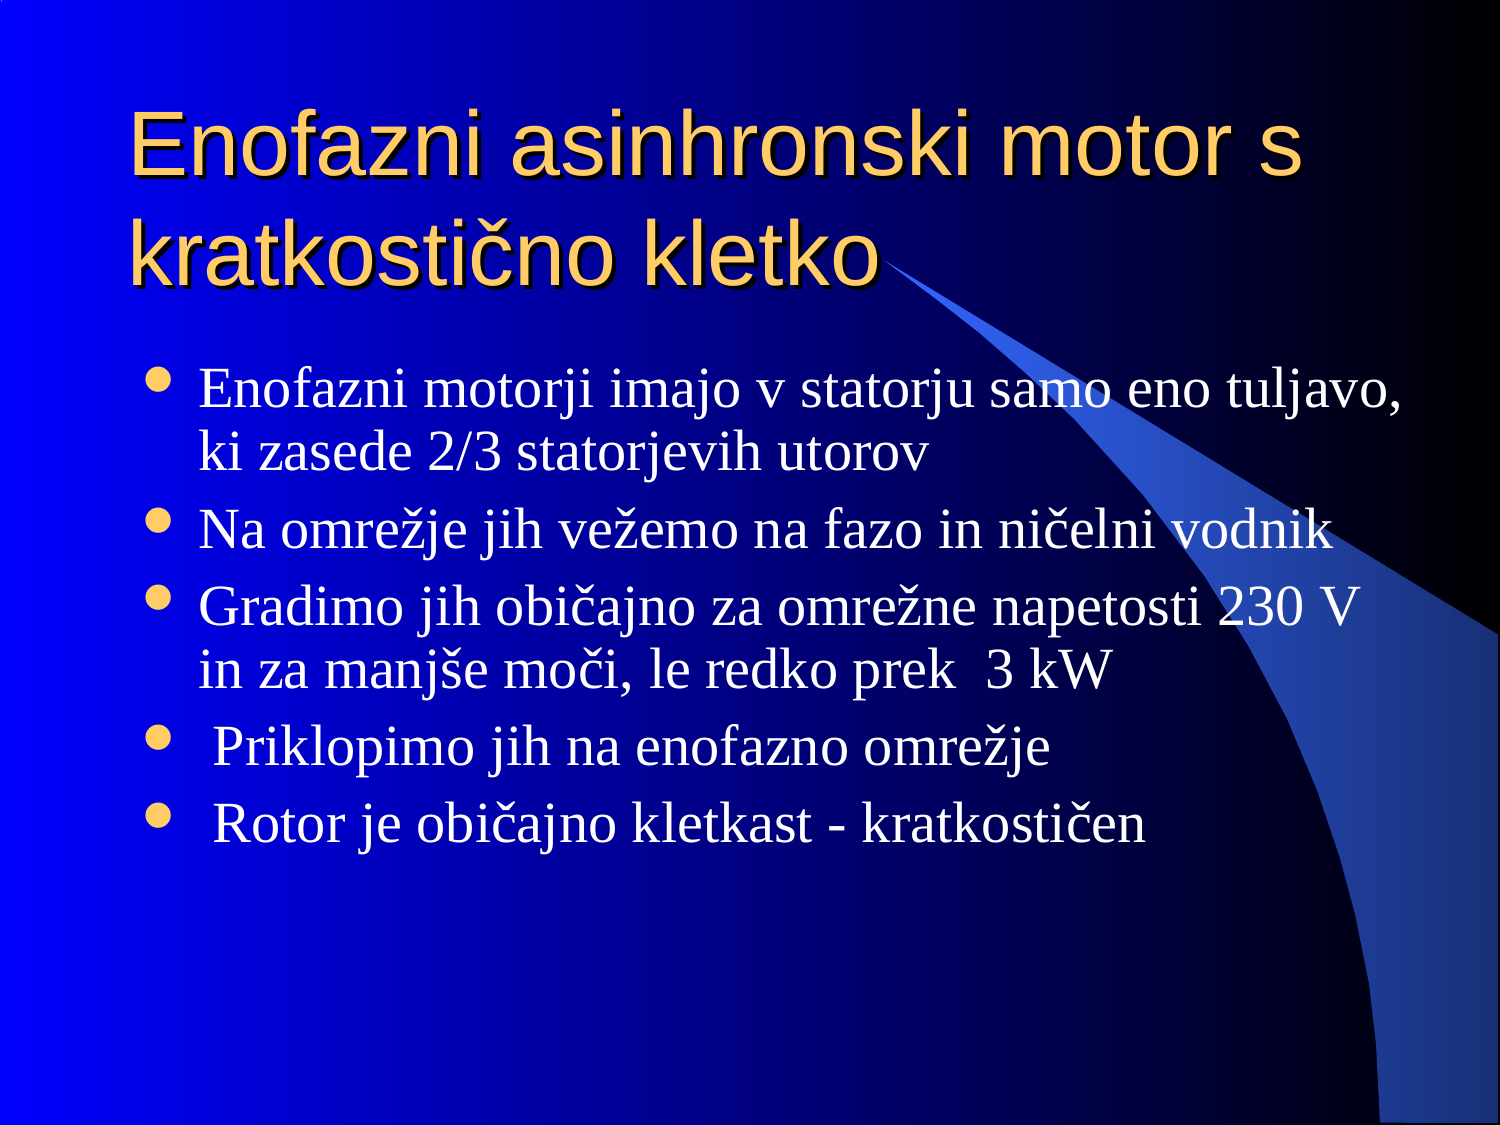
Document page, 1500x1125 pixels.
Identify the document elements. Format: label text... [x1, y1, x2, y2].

list Enofazni motorji imajo v statorju samo eno tuljavo, ki zasede 2/3 statorjevih utorov Na omrežje jih vežemo na fazo in ničelni vodnik Gradimo jih običajno za omrežne napetosti 230 V in za manjše moči, le redko prek 3 kW Priklopimo jih na enofazno omrežje Rotor je običajno kletkast - kratkostičen [111, 350, 1436, 1001]
title Enofazni asinhronski motor s kratkostično kletko [111, 76, 1438, 312]
